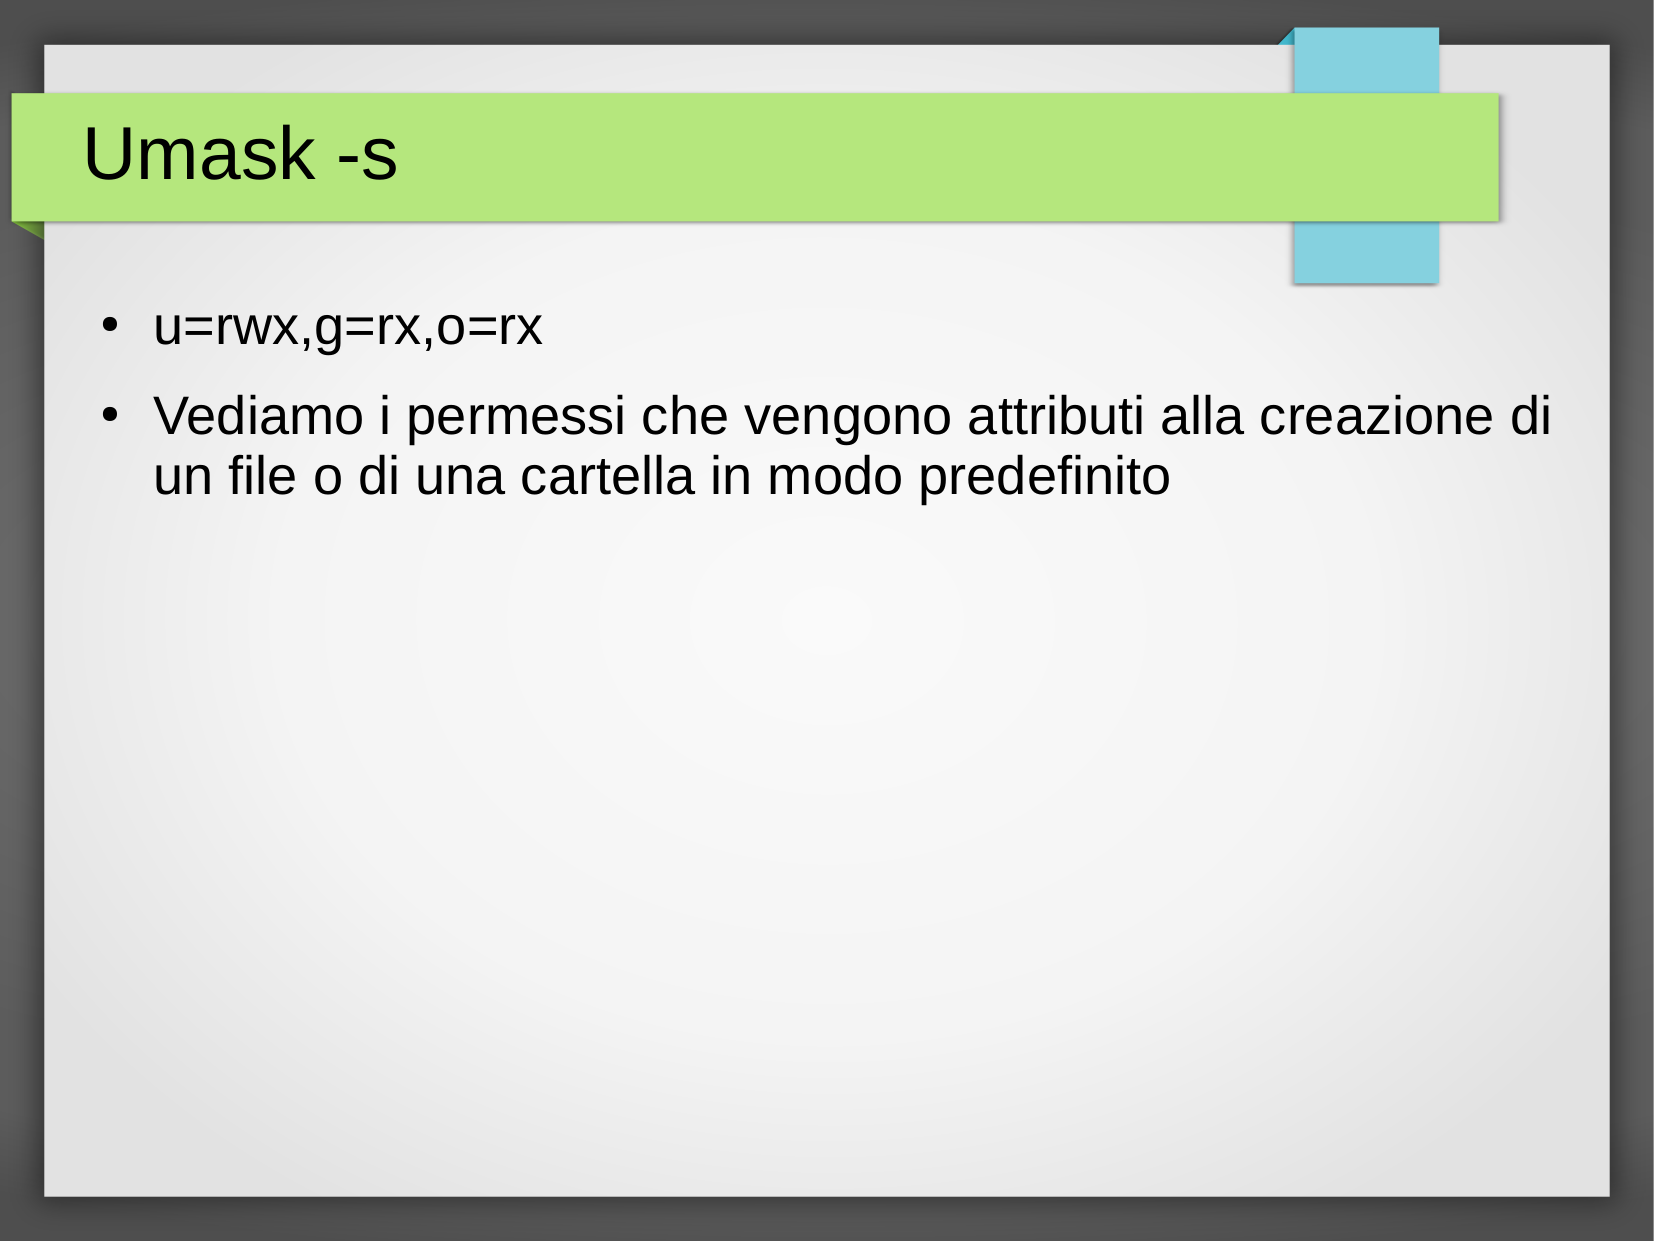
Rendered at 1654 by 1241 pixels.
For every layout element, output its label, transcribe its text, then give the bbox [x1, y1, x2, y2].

list u=rwx,g=rx,o=rx Vediamo i permessi che vengono attributi alla creazione di un file o di una cartella in modo predefinito [82, 295, 1571, 1015]
picture [0, 0, 1654, 1241]
title Umask -s [82, 94, 1264, 213]
